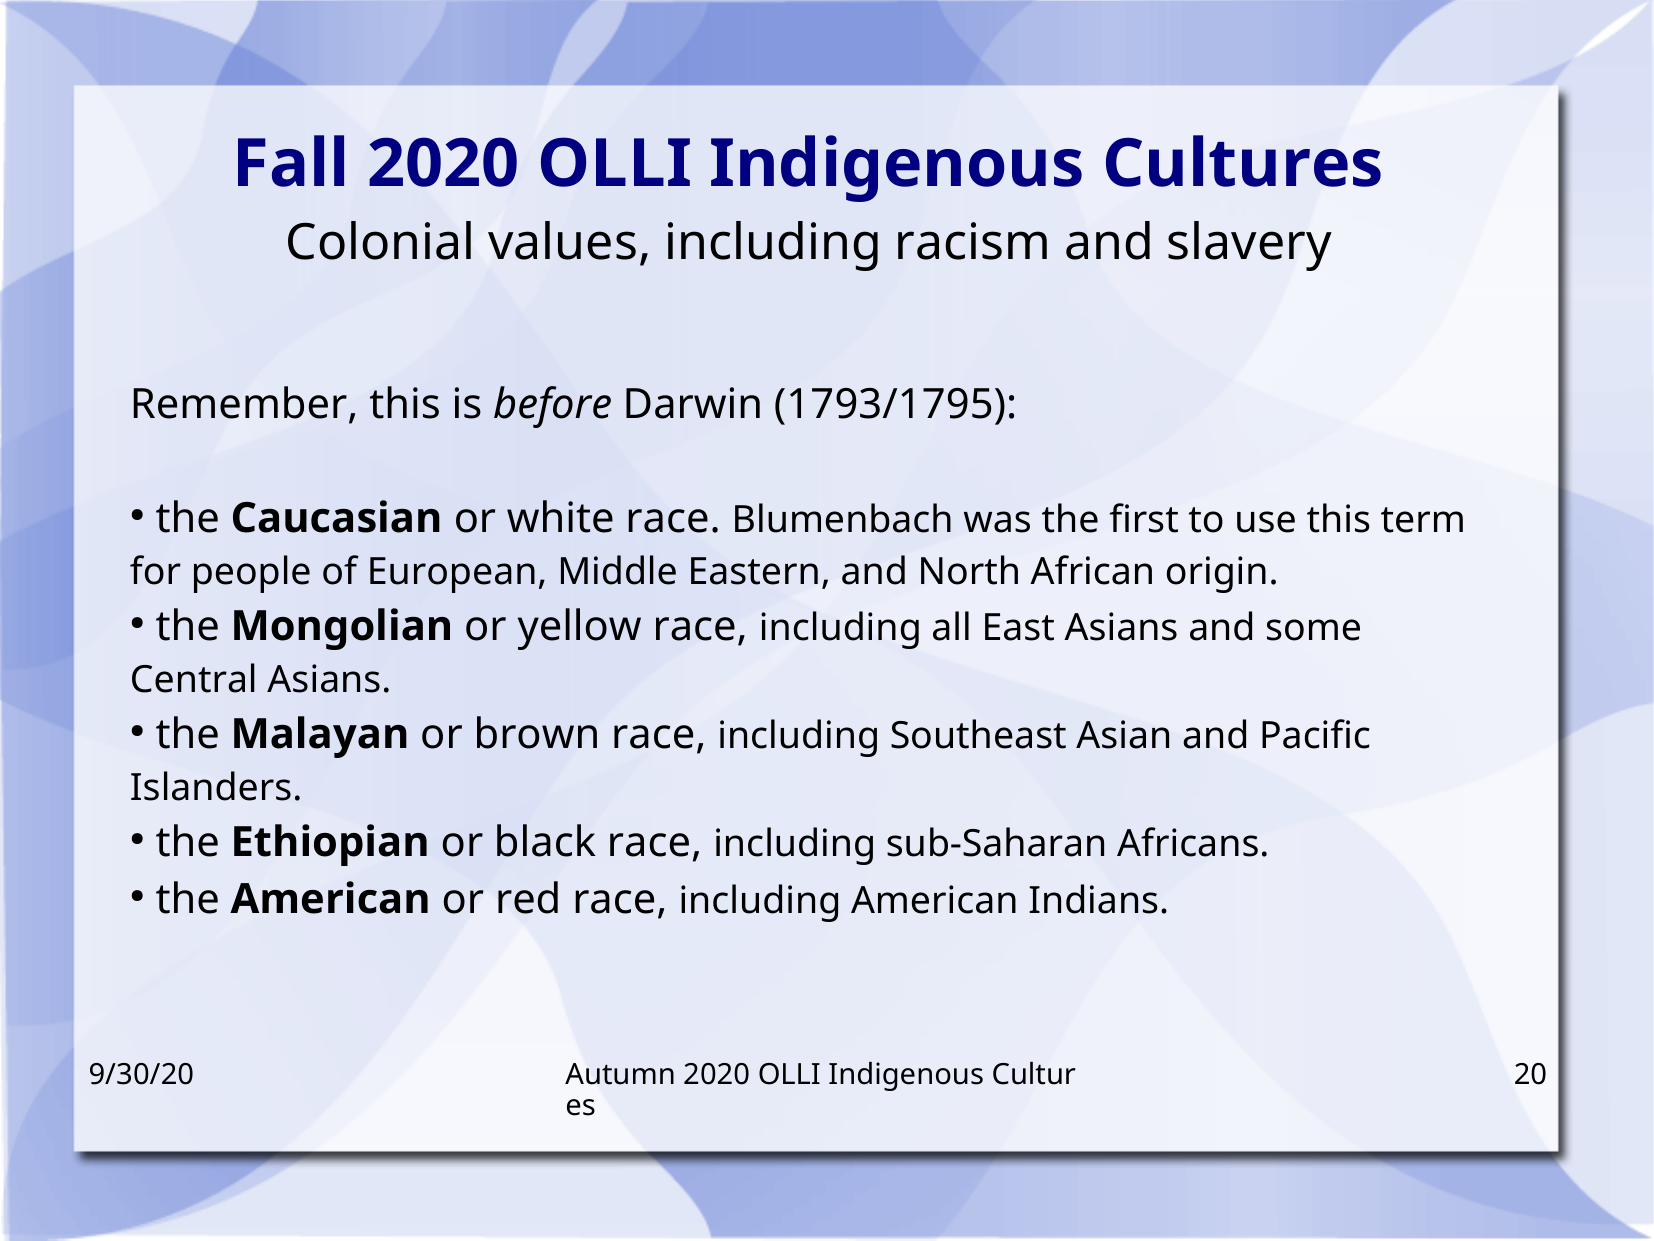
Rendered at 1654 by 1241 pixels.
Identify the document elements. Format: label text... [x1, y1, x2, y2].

title Fall 2020 OLLI Indigenous Cultures Colonial values, including racism and slavery [82, 90, 1536, 298]
picture [0, 0, 1654, 1241]
subtitle Remember, this is before Darwin (1793/1795): the Caucasian or white race. Blumenbach was the first to use this term for people of European, Middle Eastern, and North African origin. the Mongolian or yellow race, including all East Asians and some Central Asians. the Malayan or brown race, including Southeast Asian and Pacific Islanders. the Ethiopian or black race, including sub-Saharan Africans. the American or red race, including American Indians. [129, 324, 1489, 975]
